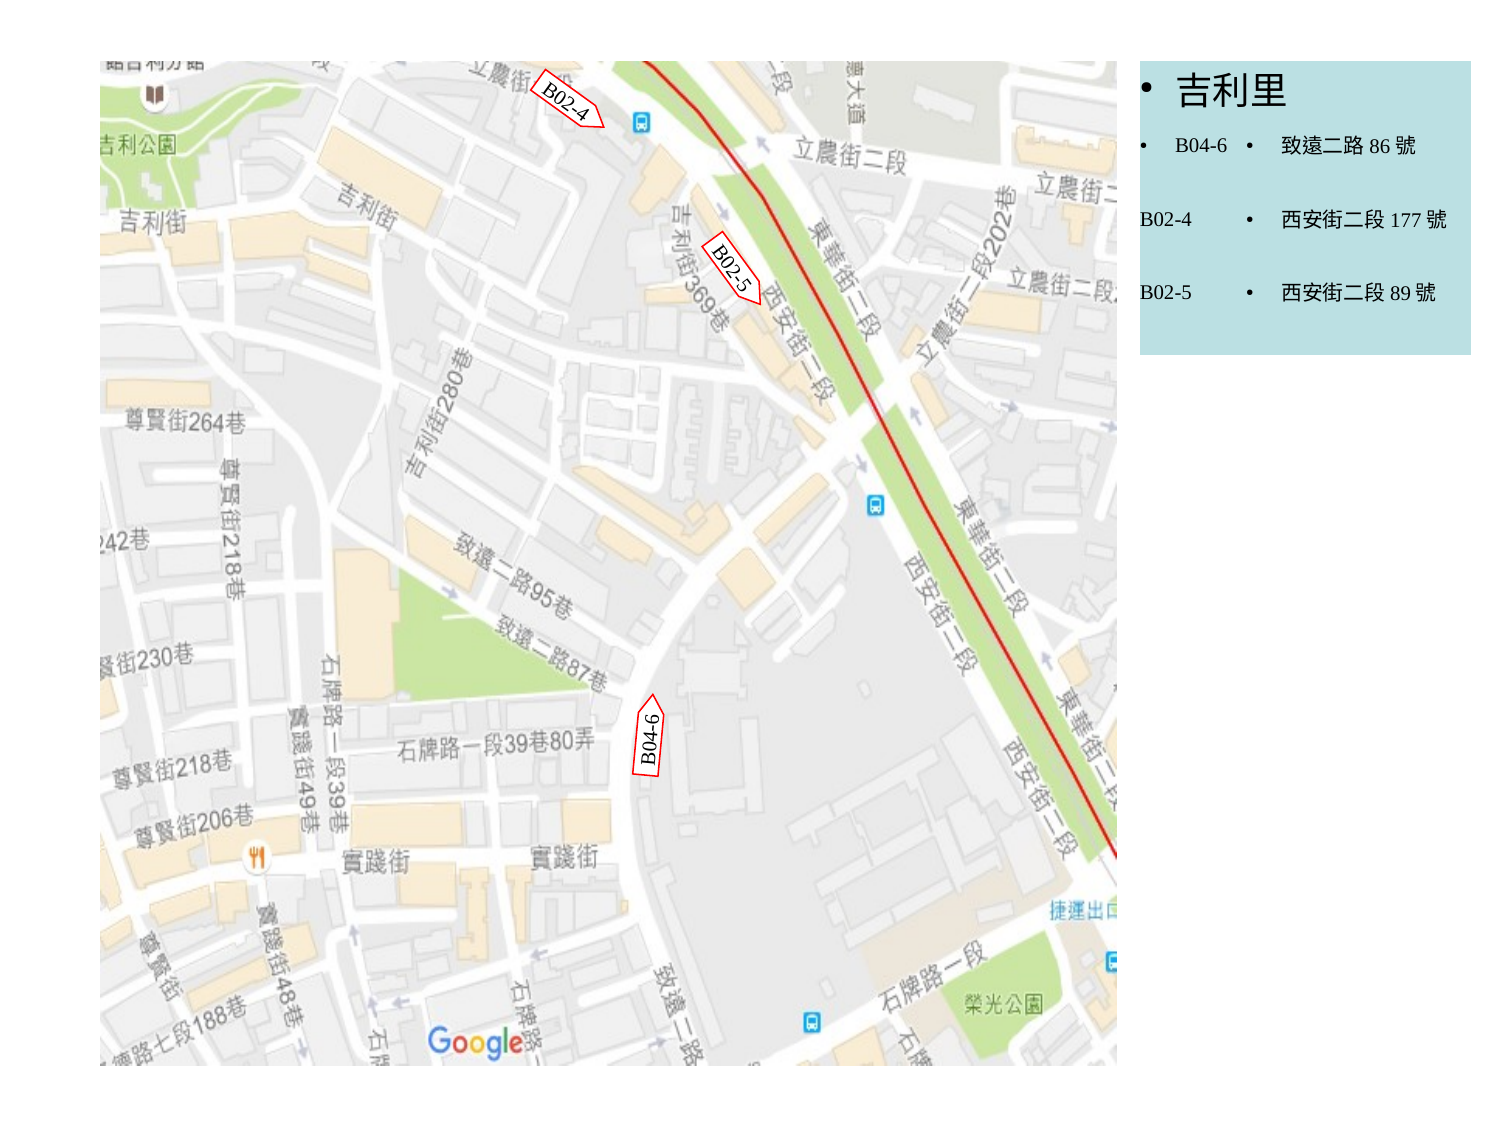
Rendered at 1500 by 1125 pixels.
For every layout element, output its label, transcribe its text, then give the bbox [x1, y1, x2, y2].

table_cell 致遠二路86號 [1246, 135, 1471, 208]
table_cell B04-6 [1140, 135, 1246, 208]
table_cell 西安街二段177號 [1246, 208, 1471, 281]
picture [100, 61, 1117, 1066]
text_box B02-4 [530, 69, 604, 128]
table_header 吉利里 [1140, 61, 1471, 135]
text_box B02-5 [702, 231, 761, 305]
table_cell B02-4 [1140, 208, 1246, 281]
table_cell B02-5 [1140, 281, 1246, 355]
text_box B04-6 [632, 694, 664, 777]
table_cell 西安街二段89號 [1246, 281, 1471, 355]
